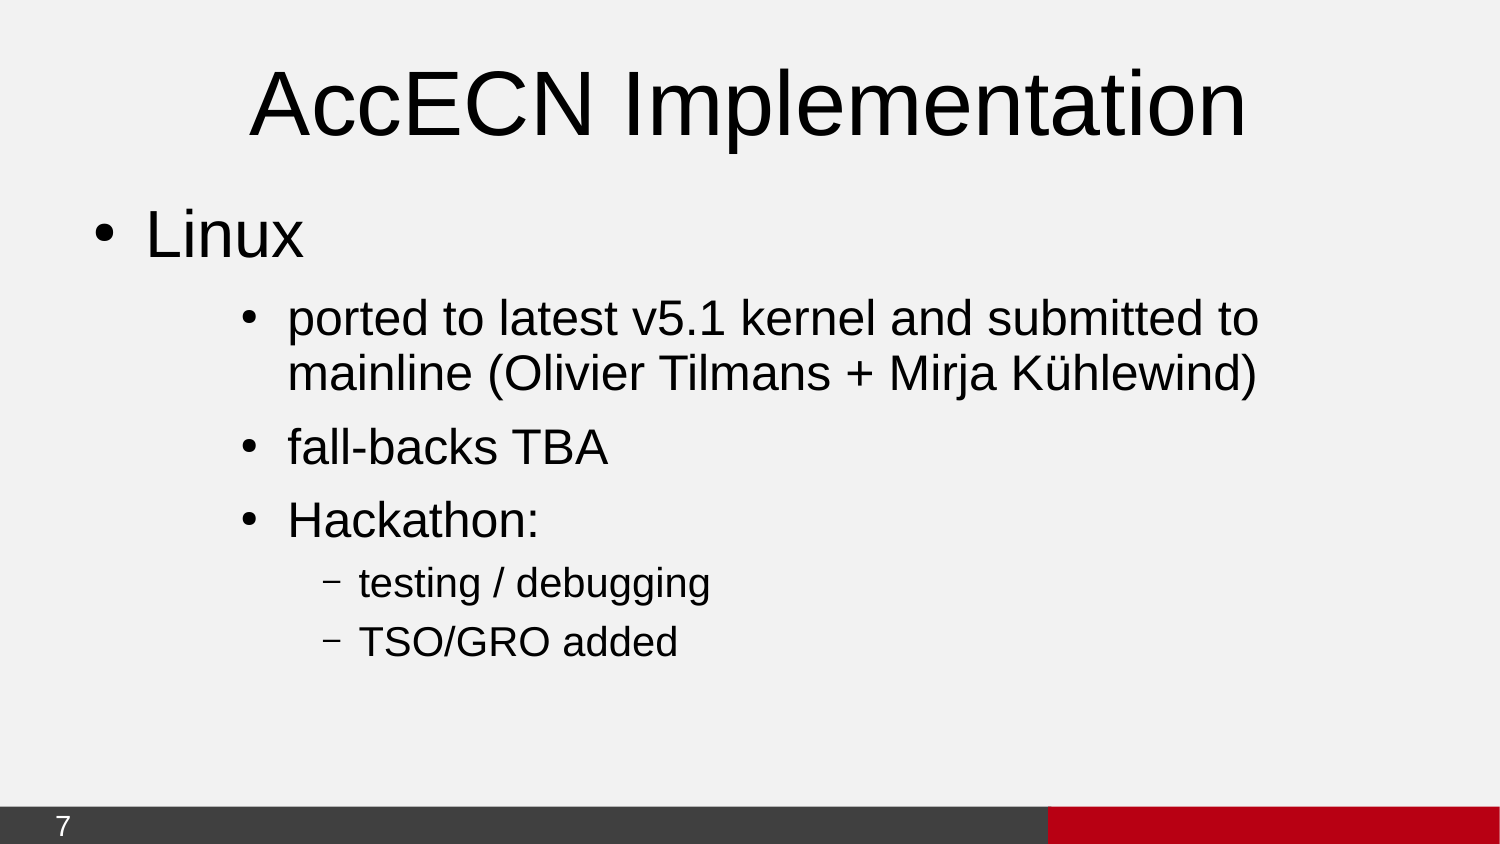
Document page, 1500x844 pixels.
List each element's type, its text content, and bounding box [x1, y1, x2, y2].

title AccECN Implementation [75, 33, 1425, 175]
list Linux ported to latest v5.1 kernel and submitted to mainline (Olivier Tilmans + Mirja Kühlewind) fall-backs TBA Hackathon: testing / debugging TSO/GRO added [75, 197, 1425, 687]
